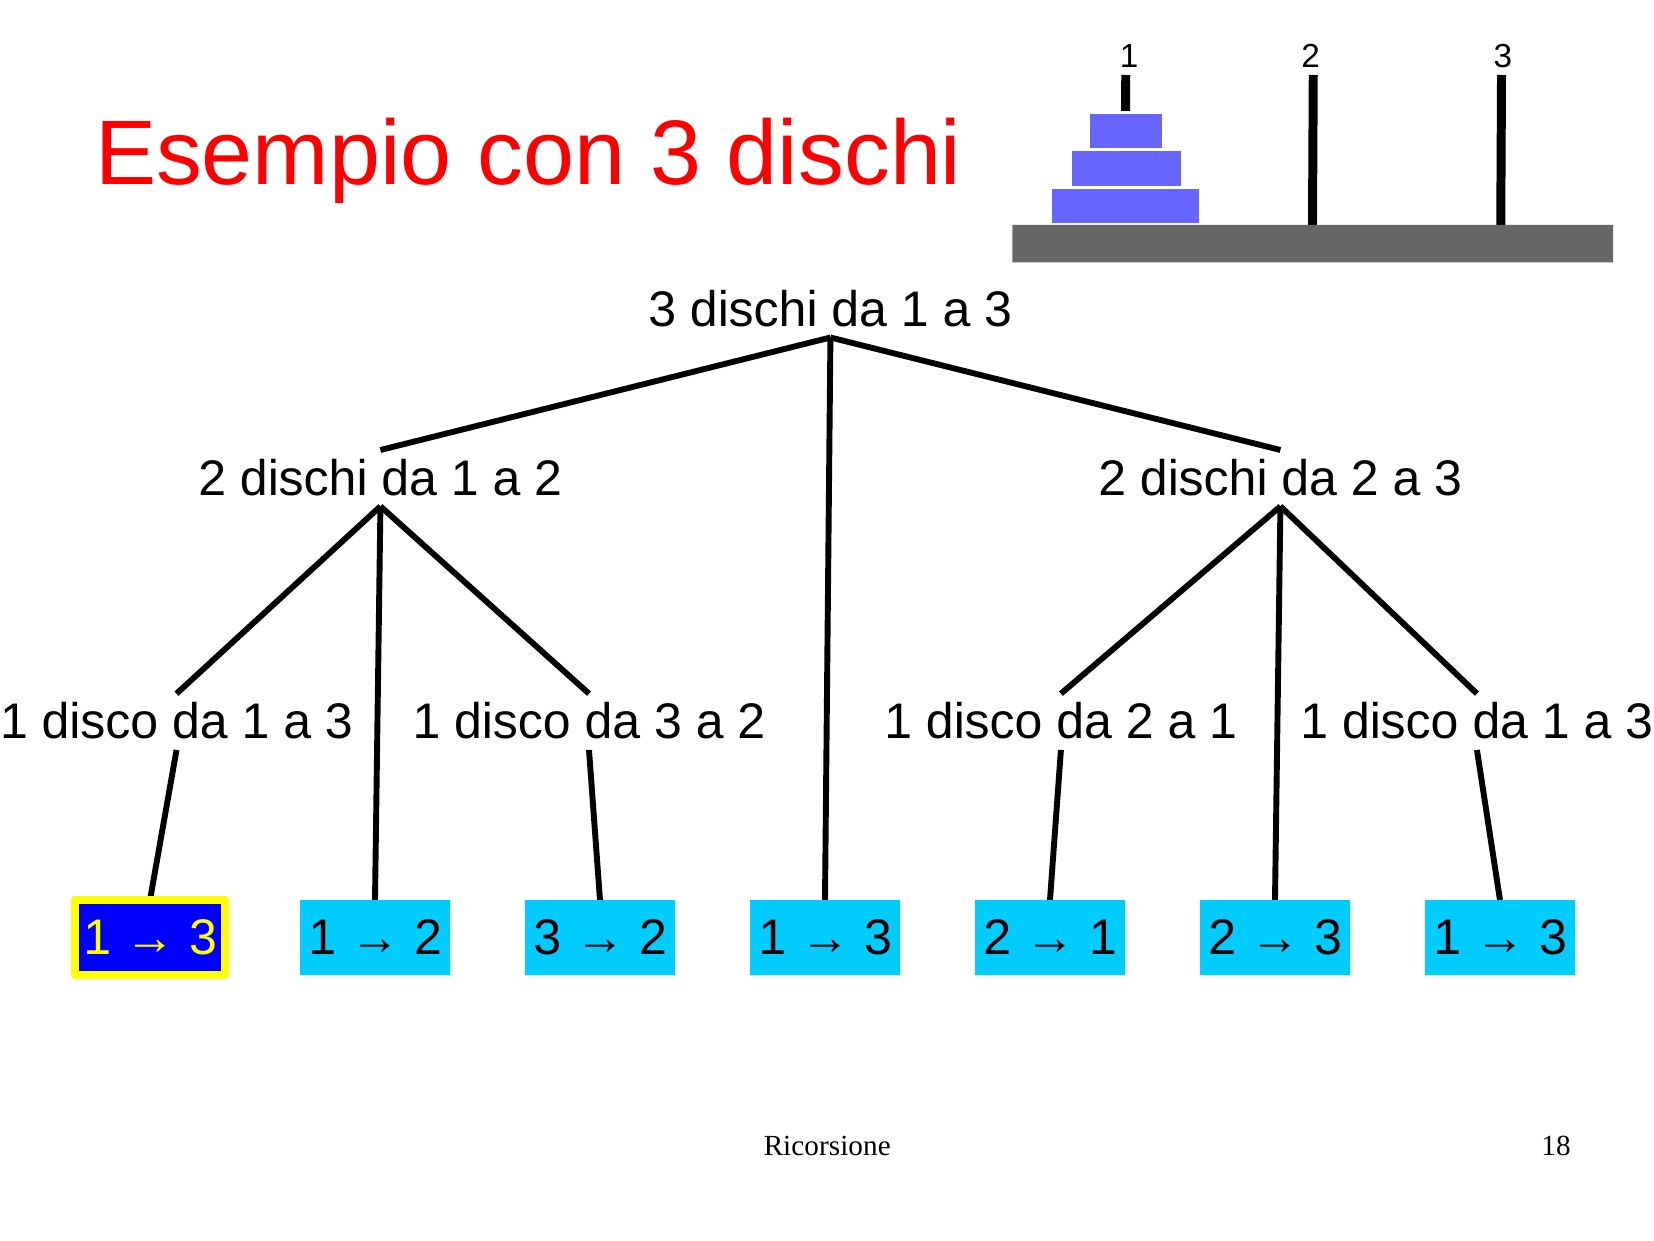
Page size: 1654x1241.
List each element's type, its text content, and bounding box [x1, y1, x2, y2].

text_box 1 → 3 [75, 900, 226, 976]
text_box 1 disco da 1 a 3 [0, 693, 354, 751]
text_box 2 dischi da 1 a 2 [198, 450, 563, 507]
text_box 3 → 2 [525, 900, 676, 976]
text_box [1012, 112, 1614, 263]
text_box 2 dischi da 2 a 3 [1098, 450, 1463, 507]
text_box 2 [1301, 37, 1358, 76]
text_box 3 [1493, 37, 1539, 76]
text_box 1 disco da 1 a 3 [1300, 693, 1654, 751]
text_box 1 → 3 [750, 900, 901, 976]
text_box 1 → 3 [1425, 900, 1576, 976]
text_box 1 disco da 3 a 2 [412, 693, 766, 751]
text_box 2 → 1 [975, 900, 1126, 976]
text_box 2 → 3 [1200, 900, 1351, 976]
text_box 1 → 2 [300, 900, 451, 976]
text_box 3 dischi da 1 a 3 [648, 281, 1013, 338]
text_box 1 [1119, 37, 1165, 76]
text_box 1 disco da 2 a 1 [884, 693, 1238, 751]
title Esempio con 3 dischi [82, 49, 976, 257]
